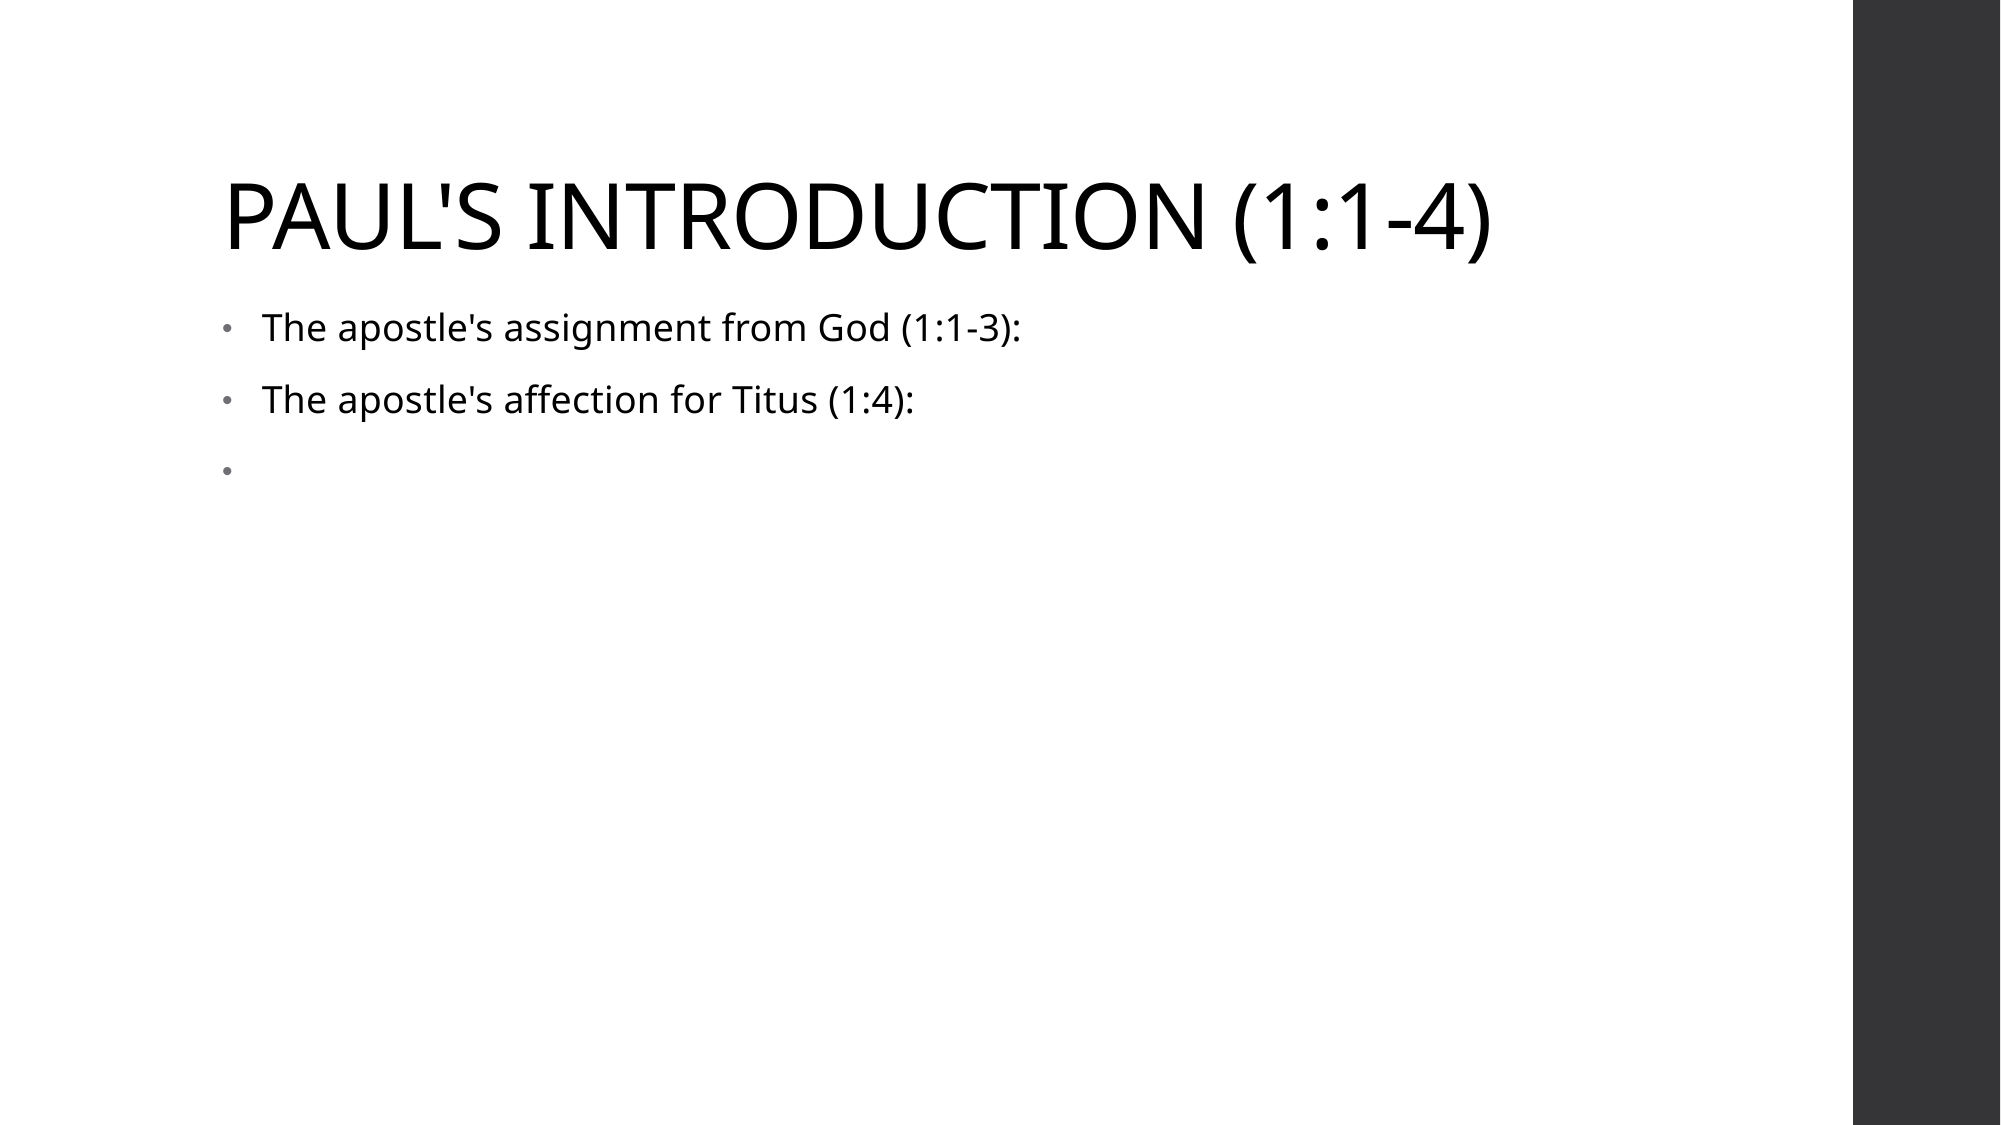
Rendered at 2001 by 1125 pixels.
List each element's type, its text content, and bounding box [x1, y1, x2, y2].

list The apostle's assignment from God (1:1-3): The apostle's affection for Titus (1:4): [206, 299, 1617, 1014]
title PAUL'S INTRODUCTION (1:1-4) [206, 60, 1797, 278]
